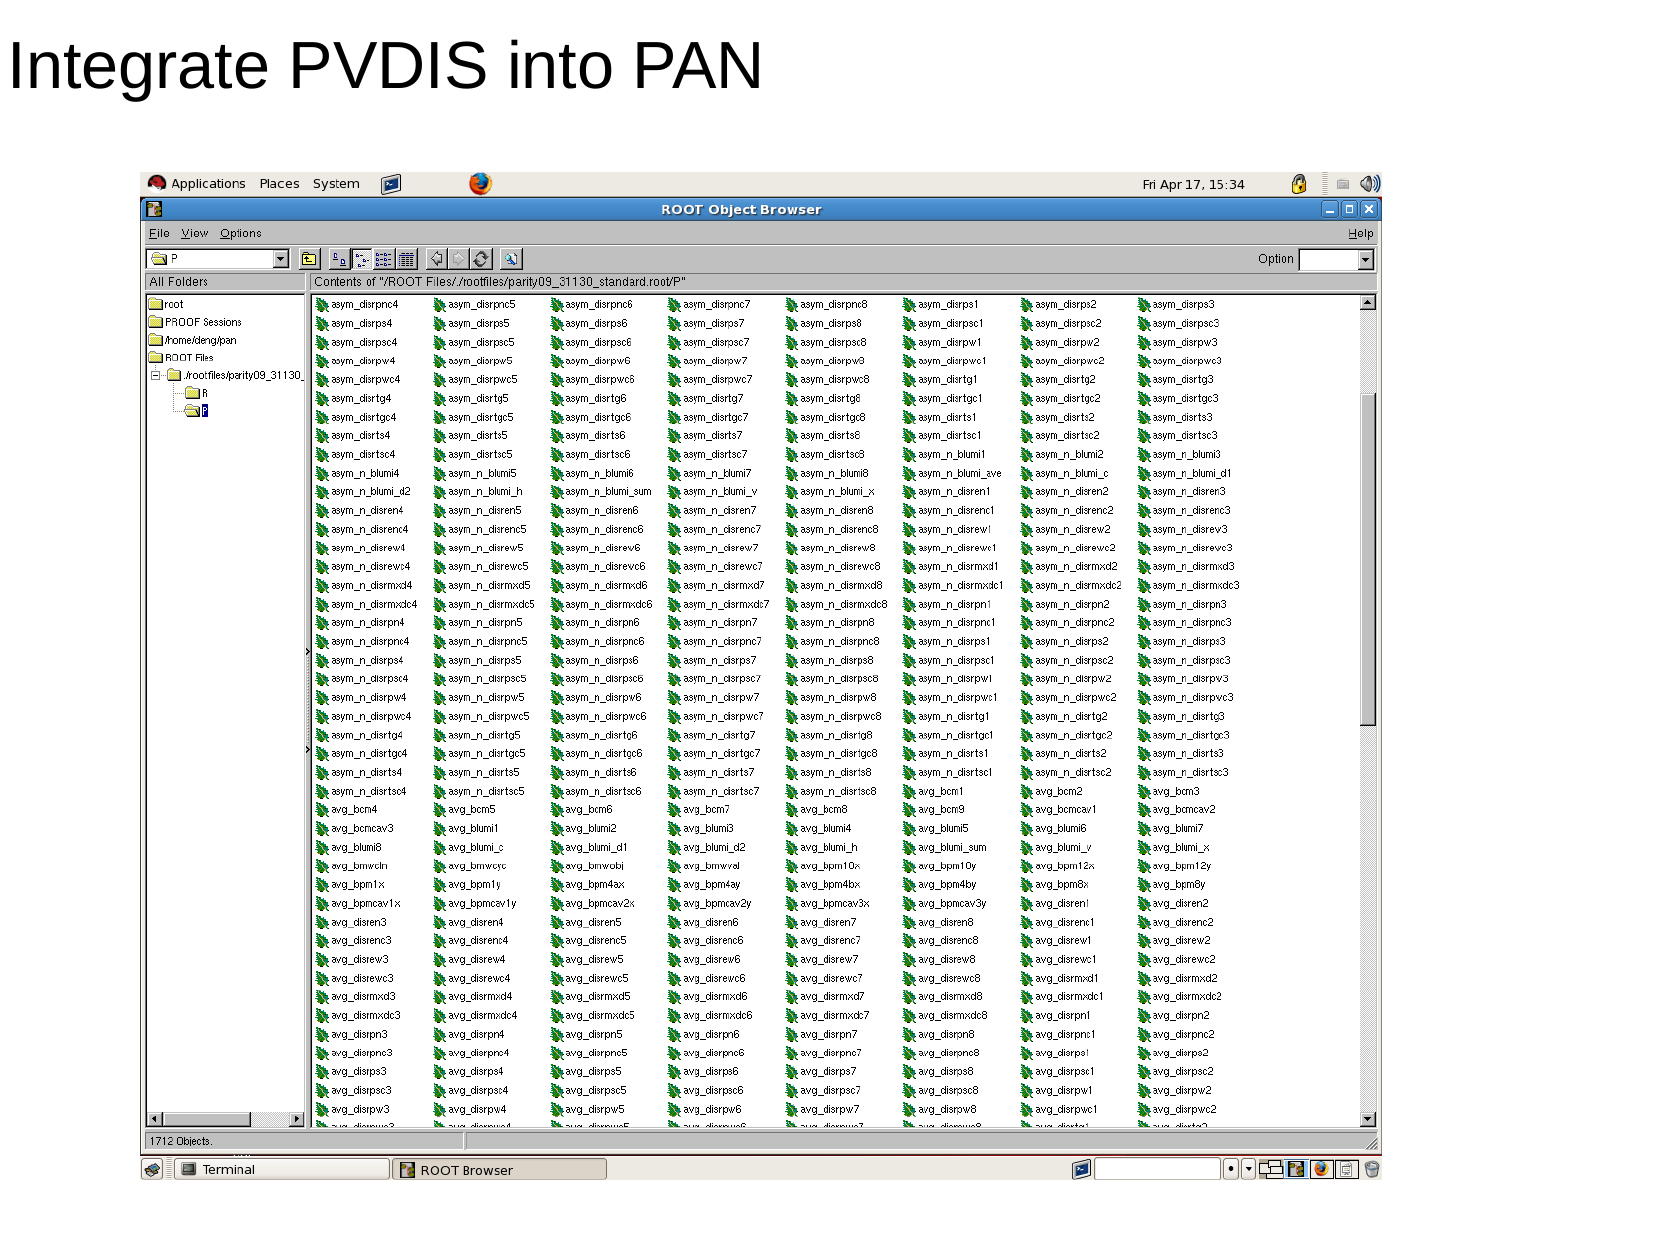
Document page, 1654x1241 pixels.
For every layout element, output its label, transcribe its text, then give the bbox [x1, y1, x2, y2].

picture [140, 172, 1382, 1180]
title Integrate PVDIS into PAN [7, 19, 1426, 113]
